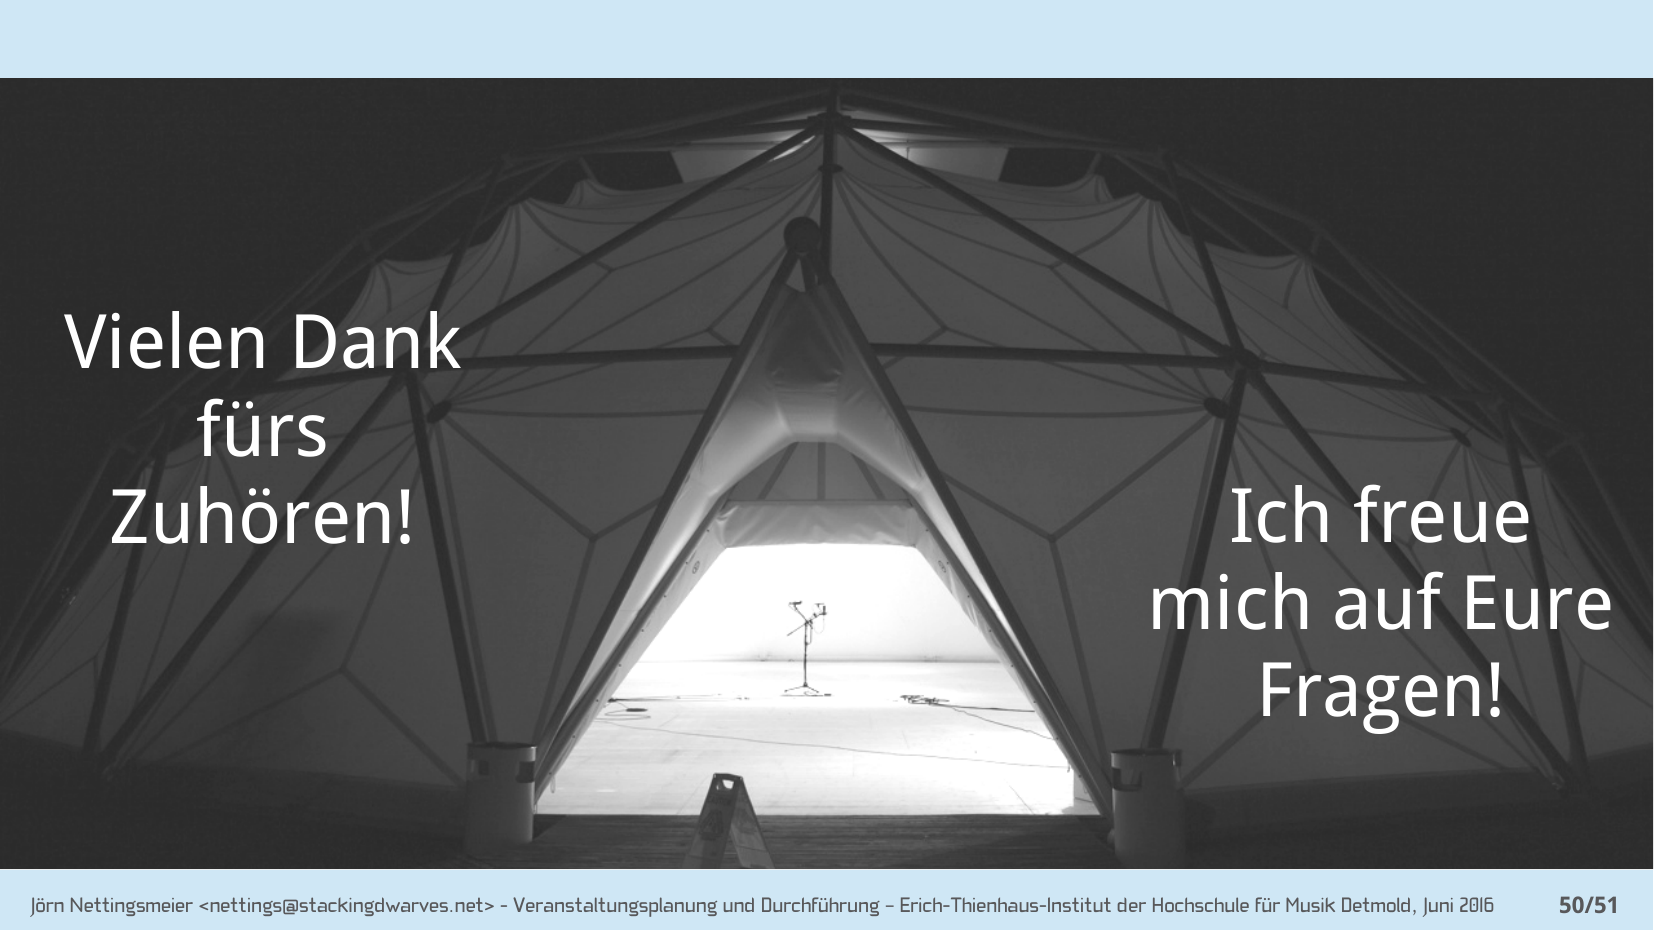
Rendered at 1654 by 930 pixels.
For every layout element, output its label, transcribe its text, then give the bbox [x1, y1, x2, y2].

picture [0, 78, 1653, 869]
list Ich freue mich auf Eure Fragen! [1073, 363, 1619, 787]
list Vielen Dank fürs Zuhören! [0, 299, 505, 596]
